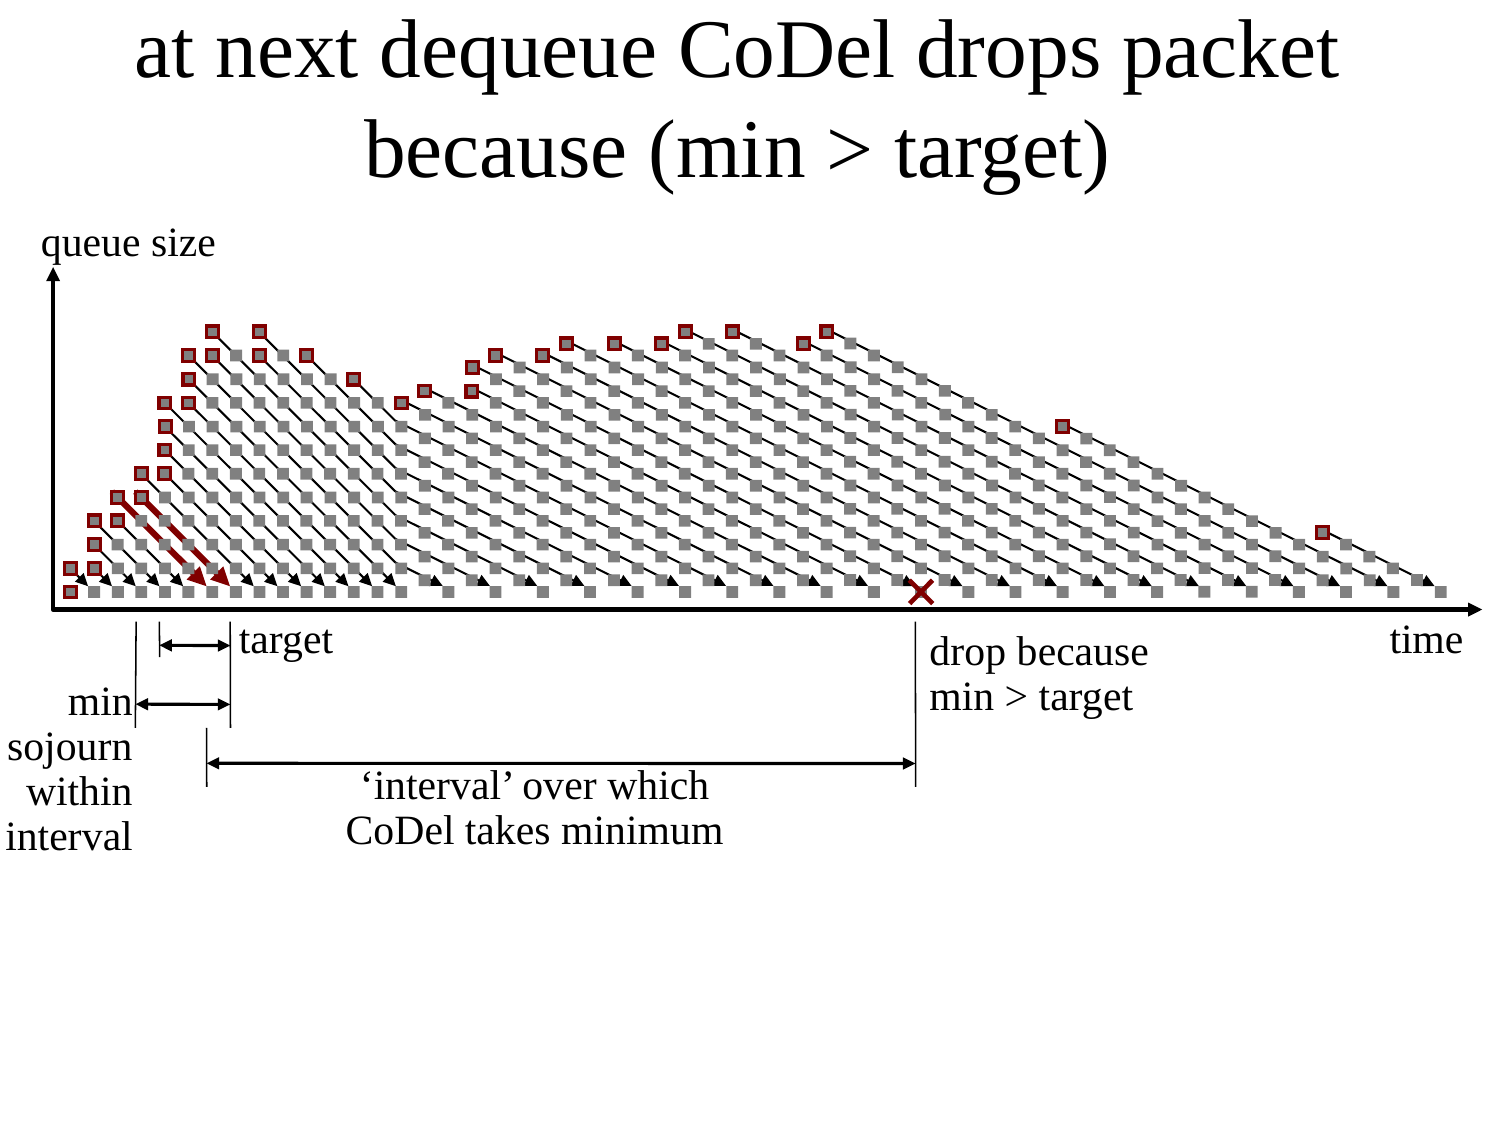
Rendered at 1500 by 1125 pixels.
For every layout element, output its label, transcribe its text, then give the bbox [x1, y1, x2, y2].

text_box [773, 397, 786, 409]
text_box [229, 538, 242, 551]
text_box [277, 467, 289, 480]
text_box [64, 586, 77, 598]
text_box [655, 527, 668, 539]
text_box [277, 515, 289, 527]
text_box [608, 432, 621, 445]
text_box [915, 373, 928, 386]
text_box [253, 444, 266, 456]
text_box [324, 420, 337, 433]
text_box [253, 349, 266, 362]
text_box [891, 526, 904, 539]
text_box [159, 562, 171, 575]
text_box [371, 538, 384, 551]
text_box [655, 338, 668, 350]
text_box [608, 550, 620, 563]
text_box [632, 420, 645, 433]
text_box [466, 361, 479, 374]
text_box [182, 586, 195, 598]
text_box [915, 444, 928, 456]
text_box [466, 432, 478, 445]
text_box [206, 562, 219, 575]
text_box [442, 538, 455, 551]
text_box [985, 432, 998, 444]
text_box [773, 373, 786, 386]
text_box [253, 373, 266, 386]
text_box [489, 538, 502, 551]
text_box [536, 397, 549, 409]
text_box [560, 479, 573, 492]
text_box [679, 444, 692, 456]
text_box [418, 527, 431, 539]
text_box [560, 432, 573, 445]
text_box [1222, 550, 1235, 563]
text_box [490, 420, 502, 433]
text_box [347, 515, 360, 527]
text_box [277, 397, 290, 409]
text_box [324, 562, 337, 575]
text_box [442, 562, 455, 575]
text_box [395, 397, 408, 409]
text_box [348, 444, 361, 456]
text_box [797, 361, 810, 374]
text_box [726, 349, 739, 362]
text_box [891, 432, 904, 444]
text_box [655, 432, 668, 445]
text_box [749, 432, 762, 445]
text_box [1174, 550, 1187, 563]
text_box [608, 409, 621, 421]
text_box [111, 538, 124, 551]
text_box [631, 538, 644, 551]
text_box [726, 326, 739, 338]
text_box [1316, 550, 1329, 563]
text_box [891, 550, 904, 563]
text_box [111, 586, 124, 598]
text_box [158, 515, 171, 527]
text_box [820, 444, 833, 456]
text_box [725, 538, 738, 551]
text_box [703, 361, 715, 374]
text_box [915, 397, 928, 409]
text_box [348, 491, 361, 504]
text_box [1056, 420, 1069, 433]
text_box [158, 538, 171, 551]
text_box [371, 515, 384, 527]
text_box [419, 409, 432, 421]
text_box [1032, 526, 1045, 539]
text_box drop because min > target [914, 621, 1164, 728]
text_box [1080, 456, 1093, 468]
text_box [277, 373, 290, 386]
text_box [584, 538, 597, 551]
text_box [159, 491, 171, 504]
text_box [867, 538, 880, 551]
text_box [679, 586, 692, 598]
text_box [820, 538, 833, 551]
text_box [867, 562, 880, 575]
text_box [1151, 491, 1164, 504]
text_box [1009, 420, 1022, 433]
text_box [560, 574, 573, 587]
text_box [1269, 550, 1282, 563]
text_box [749, 385, 762, 397]
text_box [1032, 456, 1045, 468]
text_box [537, 420, 550, 433]
text_box [1103, 467, 1116, 480]
text_box [418, 385, 431, 397]
text_box [938, 479, 951, 492]
text_box [277, 491, 290, 504]
text_box [253, 562, 266, 575]
text_box [938, 455, 951, 468]
text_box [301, 420, 313, 433]
text_box [632, 373, 645, 386]
text_box [442, 586, 455, 598]
text_box [773, 349, 786, 362]
text_box [631, 444, 644, 456]
text_box [608, 456, 620, 468]
text_box [1198, 585, 1211, 598]
text_box [1198, 562, 1211, 574]
text_box [725, 467, 738, 480]
text_box [702, 527, 715, 539]
text_box [1316, 526, 1329, 539]
text_box [749, 479, 762, 492]
text_box [300, 562, 313, 575]
text_box [206, 491, 219, 504]
text_box [1222, 574, 1234, 586]
text_box [182, 491, 195, 504]
text_box [867, 397, 880, 409]
text_box [1080, 503, 1093, 515]
text_box [536, 491, 549, 504]
text_box target [224, 609, 348, 671]
text_box [725, 515, 738, 527]
text_box [631, 491, 644, 504]
text_box [418, 456, 431, 468]
text_box [183, 420, 195, 433]
text_box [773, 586, 786, 598]
text_box [985, 550, 998, 563]
text_box [206, 420, 219, 433]
text_box [277, 420, 290, 433]
text_box [230, 397, 243, 409]
text_box [1080, 479, 1093, 492]
text_box [253, 515, 266, 527]
text_box [88, 538, 101, 551]
text_box [88, 515, 101, 527]
text_box [938, 385, 951, 397]
text_box [608, 503, 620, 515]
text_box [465, 527, 478, 539]
text_box [418, 574, 431, 587]
text_box [300, 467, 313, 480]
text_box [1056, 538, 1069, 551]
text_box [158, 467, 171, 480]
text_box [938, 526, 951, 539]
text_box [1198, 491, 1211, 504]
text_box [182, 515, 195, 527]
text_box [797, 479, 810, 492]
text_box [560, 361, 573, 374]
text_box [442, 444, 455, 456]
text_box [631, 467, 644, 480]
text_box [182, 467, 195, 480]
text_box [844, 337, 857, 350]
text_box [395, 538, 407, 551]
text_box [891, 455, 904, 468]
text_box [584, 397, 597, 409]
text_box [679, 349, 692, 362]
text_box [371, 562, 384, 575]
text_box [1056, 491, 1069, 504]
text_box [1056, 467, 1069, 480]
text_box [749, 456, 762, 468]
text_box [159, 444, 171, 456]
text_box [371, 467, 384, 480]
text_box [159, 586, 171, 598]
text_box [300, 515, 313, 527]
text_box [584, 444, 597, 456]
text_box [1151, 515, 1164, 527]
text_box [655, 361, 668, 374]
text_box [1009, 444, 1022, 456]
text_box [324, 467, 337, 480]
text_box [962, 515, 975, 527]
text_box [797, 409, 810, 421]
text_box [465, 503, 478, 515]
text_box [513, 527, 526, 539]
text_box [1009, 515, 1022, 527]
text_box [347, 373, 360, 386]
text_box [1032, 432, 1045, 445]
text_box [797, 527, 809, 539]
text_box [277, 444, 290, 456]
text_box [513, 479, 526, 492]
text_box [371, 491, 384, 504]
text_box [820, 515, 833, 527]
text_box [962, 562, 975, 575]
text_box [229, 467, 242, 480]
text_box [536, 444, 549, 456]
text_box [560, 503, 573, 515]
text_box [206, 349, 219, 362]
text_box [1032, 503, 1045, 515]
text_box [253, 420, 266, 433]
text_box [631, 515, 644, 527]
text_box [1127, 550, 1140, 563]
text_box at next dequeue CoDel drops packet because (min > target) [100, 0, 1376, 188]
text_box [206, 538, 219, 551]
text_box [1104, 562, 1116, 575]
text_box [324, 586, 337, 598]
text_box [372, 420, 384, 433]
text_box [797, 550, 809, 563]
text_box [868, 420, 881, 433]
text_box [702, 385, 715, 397]
text_box [135, 467, 148, 480]
text_box [702, 479, 715, 492]
text_box [820, 586, 833, 598]
text_box [655, 409, 668, 421]
text_box [560, 409, 573, 421]
text_box [985, 574, 998, 586]
text_box [797, 456, 809, 468]
text_box [347, 538, 360, 551]
text_box [726, 373, 739, 386]
text_box [679, 420, 692, 433]
text_box [206, 467, 219, 480]
text_box [513, 409, 526, 421]
text_box [466, 409, 479, 421]
text_box [560, 456, 573, 468]
text_box [1009, 562, 1022, 575]
text_box [1080, 526, 1093, 539]
text_box [183, 373, 195, 386]
text_box [962, 420, 975, 433]
text_box [253, 491, 266, 504]
text_box [229, 586, 242, 598]
text_box [608, 361, 621, 374]
text_box [726, 586, 739, 598]
text_box [844, 503, 857, 515]
text_box [678, 467, 691, 480]
text_box [915, 491, 928, 504]
text_box [1080, 550, 1093, 563]
text_box [962, 467, 975, 480]
text_box [536, 467, 549, 480]
text_box [891, 479, 904, 492]
text_box [1222, 503, 1235, 515]
text_box [679, 562, 692, 575]
text_box [820, 349, 833, 362]
text_box [442, 467, 455, 480]
text_box [300, 444, 313, 456]
text_box [490, 373, 502, 386]
text_box [182, 538, 195, 551]
text_box [1293, 538, 1306, 551]
text_box [324, 373, 337, 386]
text_box [584, 515, 597, 527]
text_box [608, 574, 620, 587]
text_box [915, 562, 927, 575]
text_box [324, 397, 337, 409]
text_box [867, 349, 880, 362]
text_box [347, 562, 360, 575]
text_box [395, 444, 408, 456]
text_box [703, 409, 715, 421]
text_box [442, 491, 455, 504]
text_box [962, 444, 975, 456]
text_box [1056, 444, 1069, 457]
text_box [64, 562, 77, 575]
text_box [253, 586, 266, 598]
text_box [702, 338, 715, 350]
text_box [465, 550, 478, 563]
text_box [985, 503, 998, 515]
text_box [915, 420, 928, 433]
text_box [395, 586, 408, 598]
text_box [773, 420, 786, 433]
text_box [418, 503, 431, 515]
text_box [88, 586, 101, 598]
text_box [1292, 586, 1305, 598]
text_box [939, 408, 952, 421]
text_box [300, 349, 313, 362]
text_box [537, 373, 550, 386]
text_box [702, 432, 715, 445]
text_box [891, 385, 904, 397]
text_box [1340, 586, 1352, 598]
text_box [230, 349, 243, 362]
text_box [702, 503, 715, 515]
text_box [1127, 574, 1140, 586]
text_box [938, 503, 951, 515]
text_box [678, 515, 691, 527]
text_box [513, 361, 526, 374]
text_box [489, 467, 502, 480]
text_box [1222, 527, 1235, 539]
text_box [489, 444, 502, 456]
text_box [513, 432, 526, 445]
text_box [465, 574, 478, 587]
text_box [1032, 479, 1045, 492]
text_box [655, 574, 668, 587]
text_box [1009, 491, 1022, 504]
text_box [1104, 586, 1116, 598]
text_box [844, 550, 857, 563]
text_box [679, 326, 692, 338]
text_box [821, 373, 833, 386]
text_box [750, 409, 763, 421]
text_box [135, 586, 148, 598]
text_box [1340, 562, 1353, 575]
text_box [1246, 562, 1258, 574]
text_box [135, 538, 148, 551]
text_box [1104, 491, 1116, 503]
text_box [679, 397, 692, 409]
text_box [348, 420, 361, 433]
text_box [395, 515, 407, 527]
text_box [347, 467, 360, 480]
text_box [371, 444, 384, 456]
text_box [1434, 586, 1447, 598]
text_box [206, 397, 219, 409]
text_box [1269, 527, 1282, 539]
text_box [702, 550, 715, 563]
text_box [750, 361, 763, 374]
text_box [1151, 586, 1164, 598]
text_box ‘interval’ over which CoDel takes minimum [330, 755, 739, 861]
text_box [1009, 467, 1021, 480]
text_box [749, 527, 762, 539]
text_box [1386, 562, 1399, 575]
text_box [915, 538, 927, 551]
text_box [844, 361, 857, 374]
text_box [773, 562, 786, 575]
text_box [395, 491, 408, 504]
text_box [1032, 574, 1045, 586]
text_box [536, 349, 549, 362]
text_box [844, 408, 857, 421]
text_box [655, 479, 668, 492]
text_box [821, 420, 833, 433]
text_box [395, 562, 408, 575]
text_box [726, 562, 739, 575]
text_box [678, 538, 691, 551]
text_box [584, 349, 597, 362]
text_box [962, 586, 975, 598]
text_box [749, 574, 762, 587]
text_box [1127, 526, 1140, 539]
text_box [465, 456, 478, 468]
text_box [277, 586, 289, 598]
text_box [560, 550, 573, 563]
text_box [584, 586, 596, 598]
text_box [1174, 503, 1187, 515]
text_box [797, 574, 809, 587]
text_box [631, 586, 644, 598]
text_box [1151, 538, 1164, 551]
text_box [773, 491, 786, 504]
text_box [206, 444, 219, 456]
text_box [844, 574, 857, 586]
text_box [797, 385, 810, 397]
text_box [253, 467, 266, 480]
text_box [206, 326, 219, 338]
text_box [985, 409, 998, 421]
text_box [749, 550, 762, 563]
text_box [962, 538, 975, 551]
text_box [1056, 515, 1069, 527]
text_box [726, 491, 739, 504]
text_box [820, 467, 833, 480]
text_box [749, 338, 762, 350]
text_box [301, 373, 313, 386]
text_box [631, 349, 644, 362]
text_box [324, 538, 337, 551]
text_box [1056, 586, 1069, 598]
text_box [584, 467, 597, 480]
text_box [938, 432, 951, 444]
text_box [277, 562, 289, 575]
text_box [584, 562, 596, 575]
text_box [891, 408, 904, 421]
text_box [1009, 538, 1022, 551]
text_box [773, 538, 786, 551]
text_box [111, 491, 124, 504]
text_box [584, 373, 597, 386]
text_box [608, 385, 621, 397]
text_box [489, 562, 502, 575]
text_box [1411, 574, 1423, 586]
text_box [560, 338, 573, 350]
text_box [182, 349, 195, 362]
text_box [821, 326, 833, 338]
text_box [159, 420, 172, 433]
text_box [608, 527, 620, 539]
text_box [466, 479, 478, 492]
text_box [253, 538, 266, 551]
text_box [111, 562, 124, 575]
text_box [726, 397, 739, 409]
text_box [1246, 515, 1258, 527]
text_box [962, 491, 975, 504]
text_box [1363, 550, 1376, 563]
text_box [466, 385, 478, 397]
text_box [395, 467, 407, 480]
text_box [324, 491, 337, 504]
text_box [229, 515, 242, 527]
text_box [206, 586, 219, 598]
text_box [631, 397, 644, 409]
text_box [489, 491, 502, 504]
text_box [536, 586, 549, 598]
text_box [489, 586, 502, 598]
text_box [135, 562, 148, 575]
text_box [655, 550, 668, 563]
text_box [536, 562, 549, 575]
text_box [584, 491, 597, 504]
text_box [277, 538, 289, 551]
text_box [418, 432, 431, 445]
text_box [749, 503, 762, 515]
text_box [1009, 586, 1022, 598]
text_box [371, 586, 384, 598]
text_box [867, 467, 880, 480]
text_box [230, 491, 243, 504]
text_box [1363, 574, 1376, 587]
text_box [1340, 538, 1352, 551]
text_box [608, 338, 621, 350]
text_box [820, 491, 833, 504]
text_box [797, 432, 810, 445]
text_box [182, 562, 195, 575]
text_box [513, 503, 526, 515]
text_box [1151, 562, 1164, 575]
text_box [915, 515, 927, 527]
text_box [300, 586, 313, 598]
text_box [820, 562, 833, 575]
text_box [489, 515, 502, 527]
text_box [230, 420, 243, 433]
text_box [159, 397, 171, 409]
text_box [726, 444, 739, 456]
text_box [442, 515, 455, 527]
text_box [773, 467, 786, 480]
text_box [513, 574, 526, 587]
text_box [608, 479, 621, 492]
text_box [442, 397, 455, 409]
text_box [1245, 585, 1258, 598]
text_box [1293, 562, 1306, 575]
text_box [1198, 515, 1211, 527]
text_box [182, 444, 195, 456]
text_box [867, 491, 880, 504]
text_box [1080, 574, 1093, 586]
text_box [253, 397, 266, 409]
text_box [300, 538, 313, 551]
text_box [655, 503, 668, 515]
text_box [230, 373, 243, 386]
text_box [655, 456, 668, 468]
text_box [1151, 467, 1164, 480]
text_box [1056, 562, 1069, 575]
text_box [773, 515, 786, 527]
text_box [1127, 479, 1140, 492]
text_box [962, 397, 975, 409]
text_box [938, 550, 951, 563]
text_box [891, 503, 904, 515]
text_box [395, 420, 408, 433]
text_box [560, 385, 573, 397]
text_box [206, 515, 219, 527]
text_box [844, 385, 857, 397]
text_box [867, 515, 880, 527]
text_box [867, 586, 880, 598]
text_box [489, 349, 502, 362]
text_box [371, 397, 384, 409]
text_box [513, 456, 526, 468]
text_box [985, 455, 998, 468]
text_box [679, 373, 692, 386]
text_box [348, 397, 361, 409]
text_box [1316, 574, 1329, 587]
text_box [891, 574, 904, 586]
text_box [88, 562, 101, 575]
text_box [1104, 515, 1116, 527]
text_box [560, 527, 573, 539]
text_box queue size [26, 207, 231, 274]
text_box [773, 444, 786, 456]
text_box [797, 503, 809, 515]
text_box [1127, 456, 1140, 468]
text_box [1080, 432, 1093, 445]
text_box [230, 444, 243, 456]
text_box [679, 491, 692, 504]
text_box [135, 515, 148, 527]
text_box [1269, 574, 1282, 586]
text_box [844, 455, 857, 468]
text_box [1246, 538, 1258, 551]
text_box [820, 397, 833, 409]
text_box [986, 479, 999, 492]
text_box [1174, 574, 1187, 586]
text_box [418, 550, 431, 563]
text_box [985, 526, 998, 539]
text_box [206, 373, 219, 386]
text_box time [1374, 603, 1479, 670]
text_box [489, 397, 502, 409]
text_box [1104, 538, 1116, 551]
text_box [702, 574, 715, 587]
text_box [1103, 444, 1116, 457]
text_box [844, 432, 857, 444]
text_box [891, 361, 904, 374]
text_box [655, 385, 668, 397]
text_box [915, 467, 927, 480]
text_box [229, 562, 242, 575]
text_box [1127, 503, 1140, 515]
text_box [253, 326, 266, 338]
text_box [300, 491, 313, 504]
text_box [844, 479, 857, 492]
text_box [702, 456, 715, 468]
text_box [536, 538, 549, 551]
text_box [797, 338, 810, 350]
text_box [726, 420, 739, 433]
text_box [324, 515, 337, 527]
text_box [584, 420, 597, 433]
text_box [868, 373, 881, 386]
text_box [442, 420, 455, 433]
text_box [111, 515, 124, 527]
text_box [1175, 479, 1188, 492]
text_box [938, 574, 951, 586]
text_box [844, 526, 857, 539]
text_box [300, 397, 313, 409]
text_box [631, 562, 644, 575]
text_box min sojourn within interval [0, 672, 148, 868]
text_box [513, 385, 526, 397]
text_box [324, 444, 337, 456]
text_box [347, 586, 360, 598]
text_box [182, 397, 195, 409]
text_box [135, 491, 148, 504]
text_box [418, 479, 431, 492]
text_box [1174, 527, 1187, 539]
text_box [536, 515, 549, 527]
text_box [513, 550, 526, 563]
text_box [1032, 550, 1045, 563]
text_box [867, 444, 880, 456]
text_box [1387, 586, 1400, 598]
text_box [277, 349, 290, 362]
text_box [1198, 538, 1211, 551]
